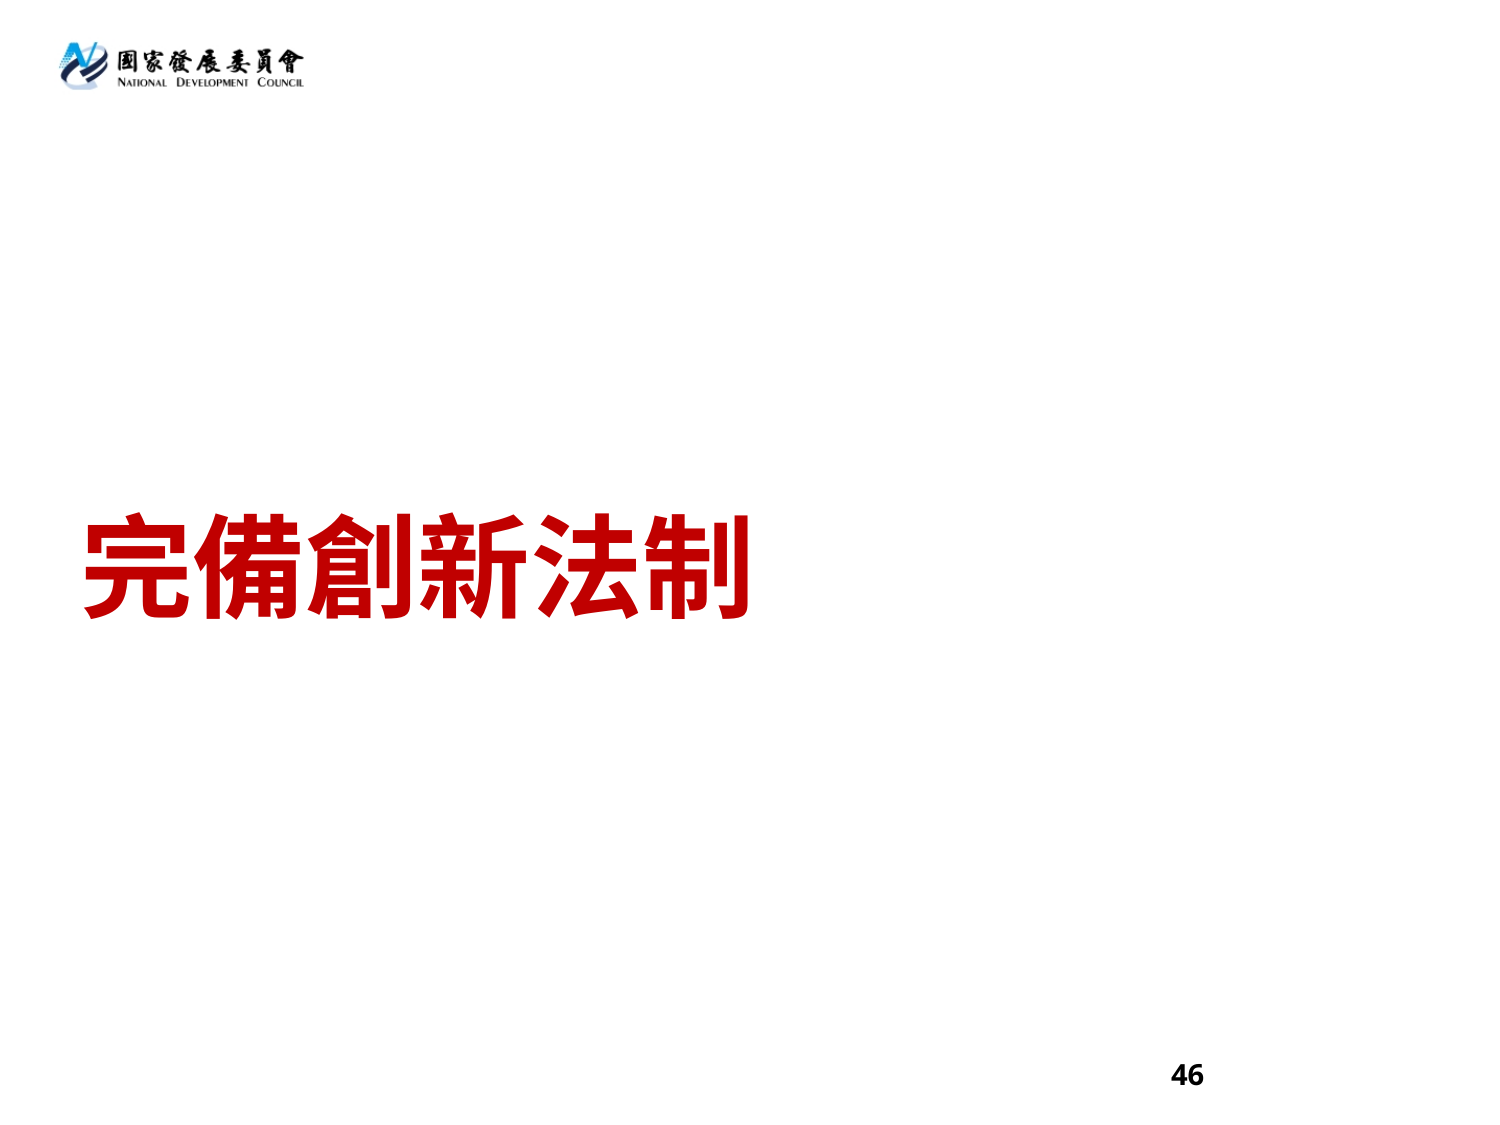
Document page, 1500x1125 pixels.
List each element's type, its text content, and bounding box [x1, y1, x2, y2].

title 完備創新法制 [64, 479, 1465, 668]
text_box 46 [1156, 1045, 1500, 1106]
